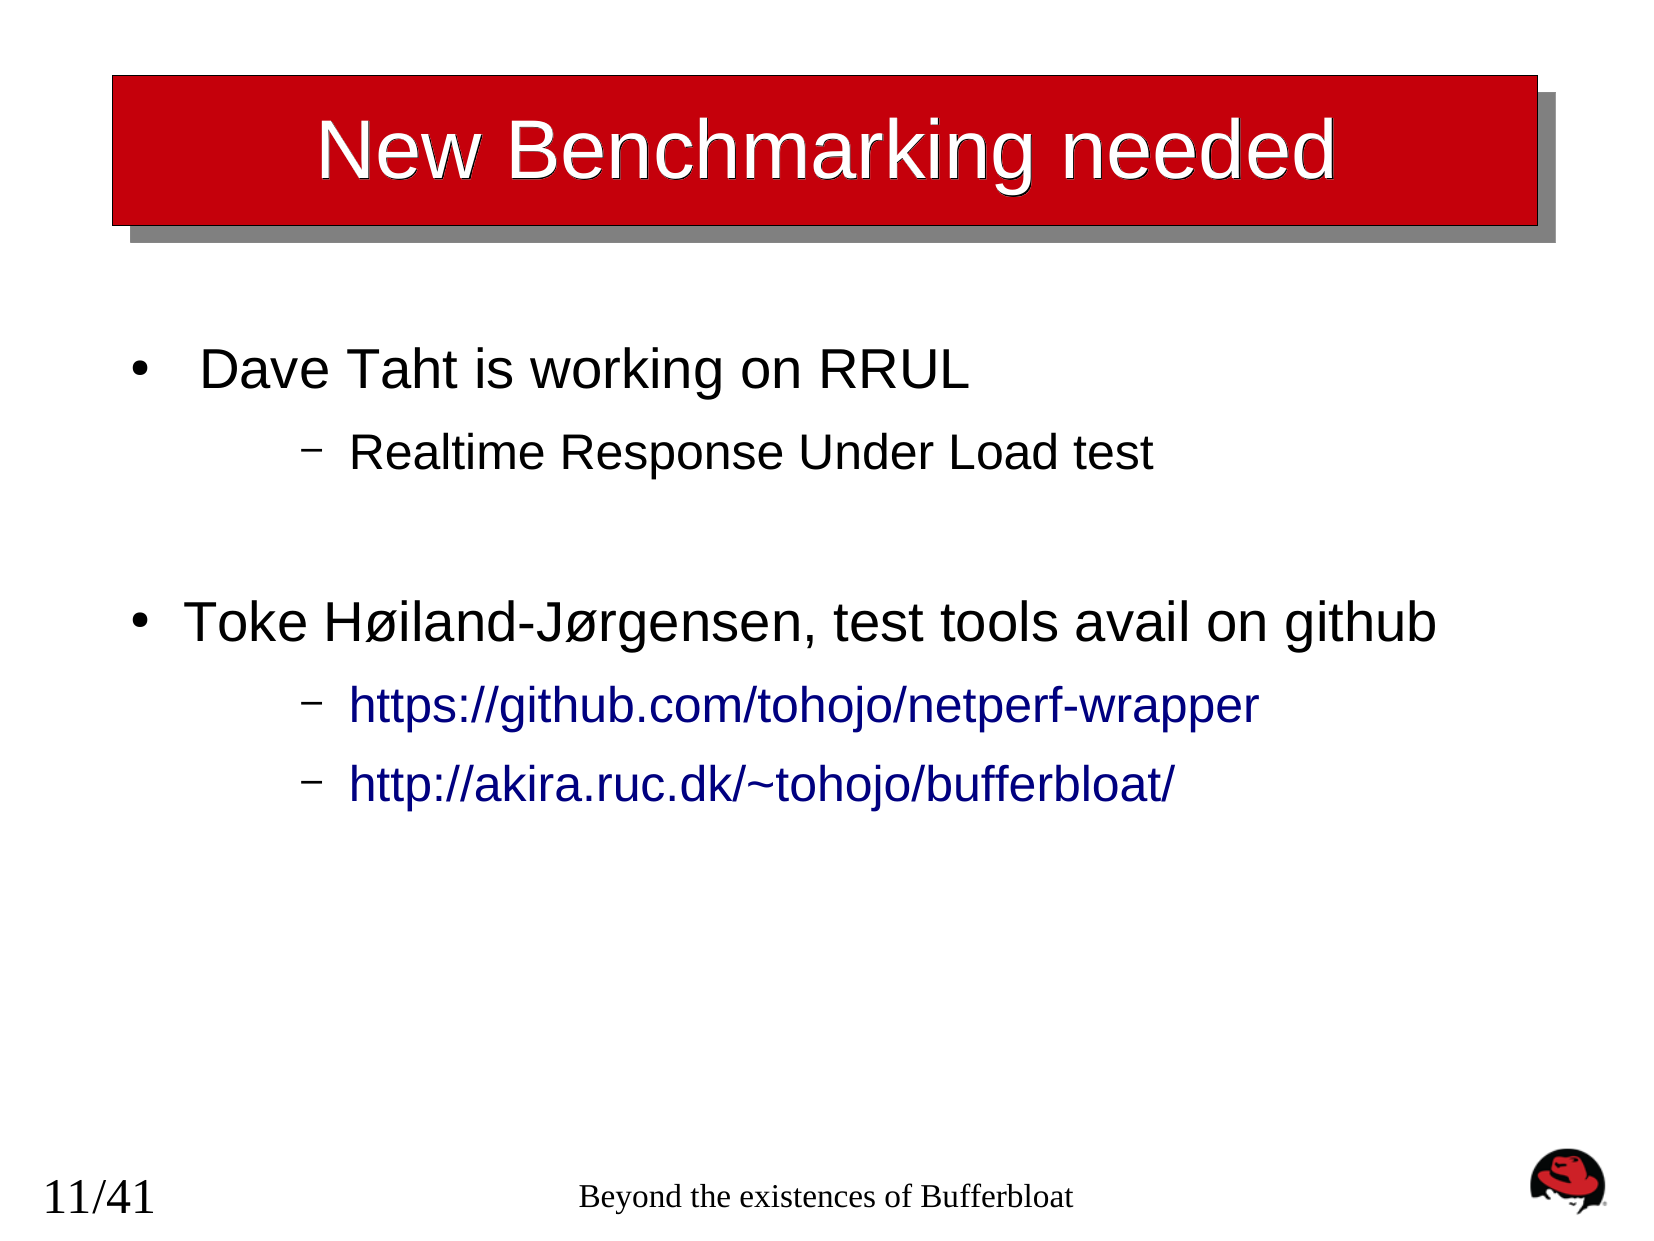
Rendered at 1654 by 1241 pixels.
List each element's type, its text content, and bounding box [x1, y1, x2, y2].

picture [1529, 1146, 1613, 1224]
list Dave Taht is working on RRUL Realtime Response Under Load test Toke Høiland-Jørgensen, test tools avail on github https://github.com/tohojo/netperf-wrapper http://akira.ruc.dk/~tohojo/bufferbloat/ [112, 337, 1538, 1157]
title New Benchmarking needed [116, 46, 1538, 254]
